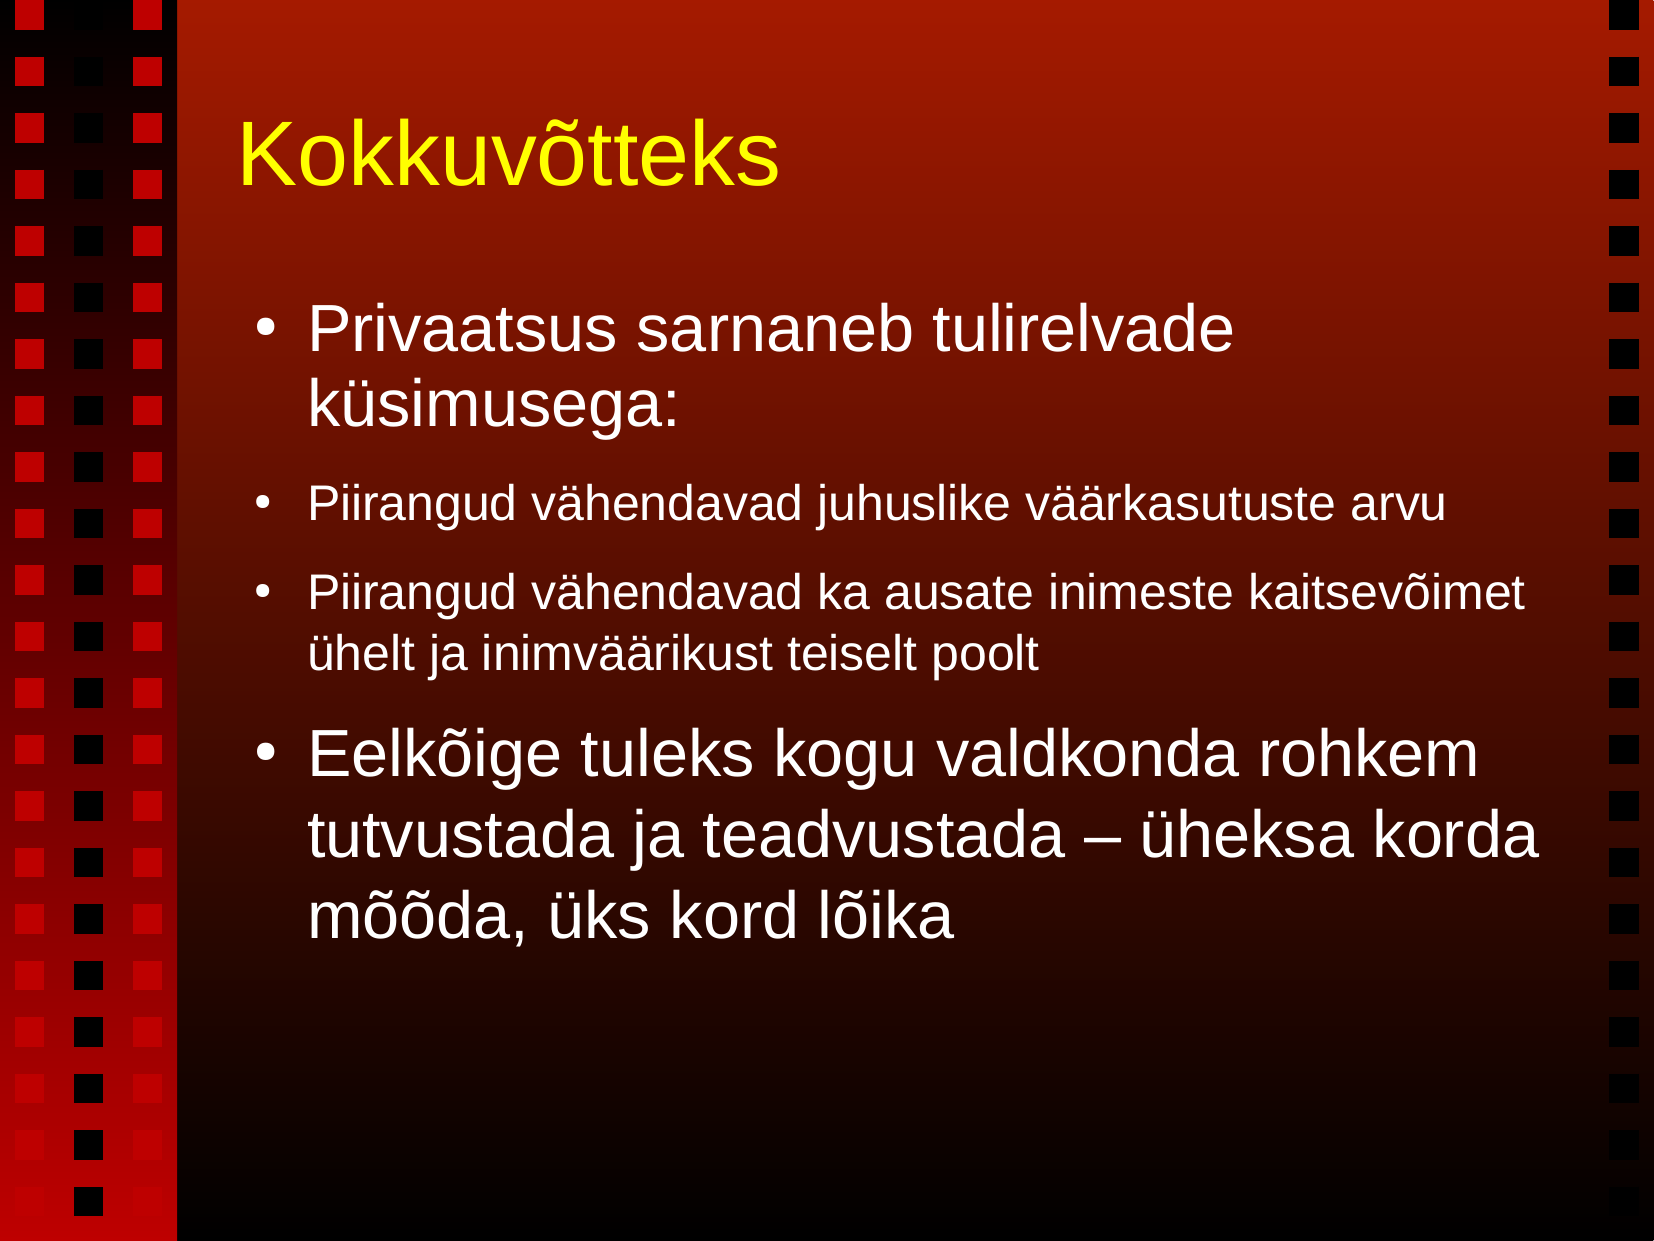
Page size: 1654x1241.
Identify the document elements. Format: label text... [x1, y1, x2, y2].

list Privaatsus sarnaneb tulirelvade küsimusega: Piirangud vähendavad juhuslike väärkasutuste arvu Piirangud vähendavad ka ausate inimeste kaitsevõimet ühelt ja inimväärikust teiselt poolt Eelkõige tuleks kogu valdkonda rohkem tutvustada ja teadvustada – üheksa korda mõõda, üks kord lõika [236, 290, 1571, 1109]
title Kokkuvõtteks [236, 49, 1571, 257]
